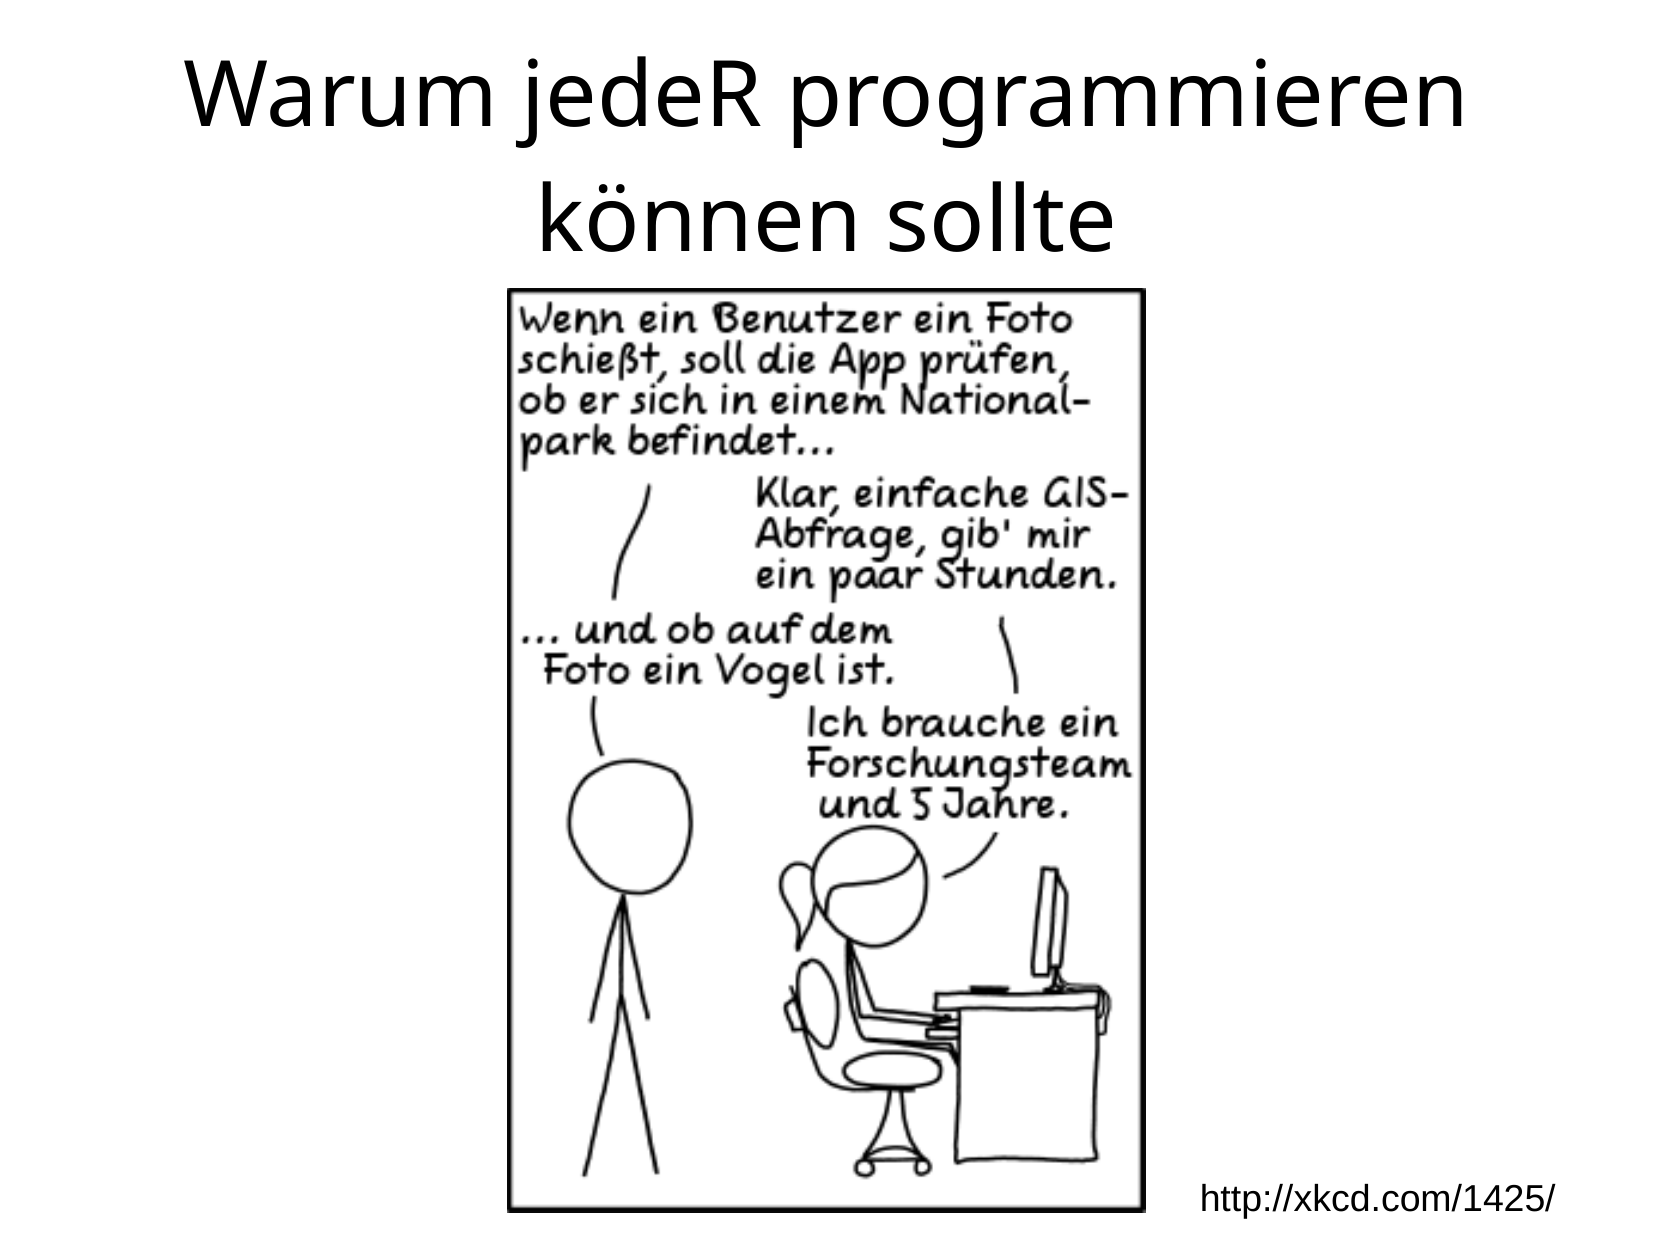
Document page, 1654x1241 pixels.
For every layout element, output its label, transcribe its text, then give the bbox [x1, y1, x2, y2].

picture [507, 288, 1146, 1213]
title Warum jedeR programmieren können sollte [82, 45, 1571, 261]
text_box http://xkcd.com/1425/ [1185, 1170, 1606, 1227]
